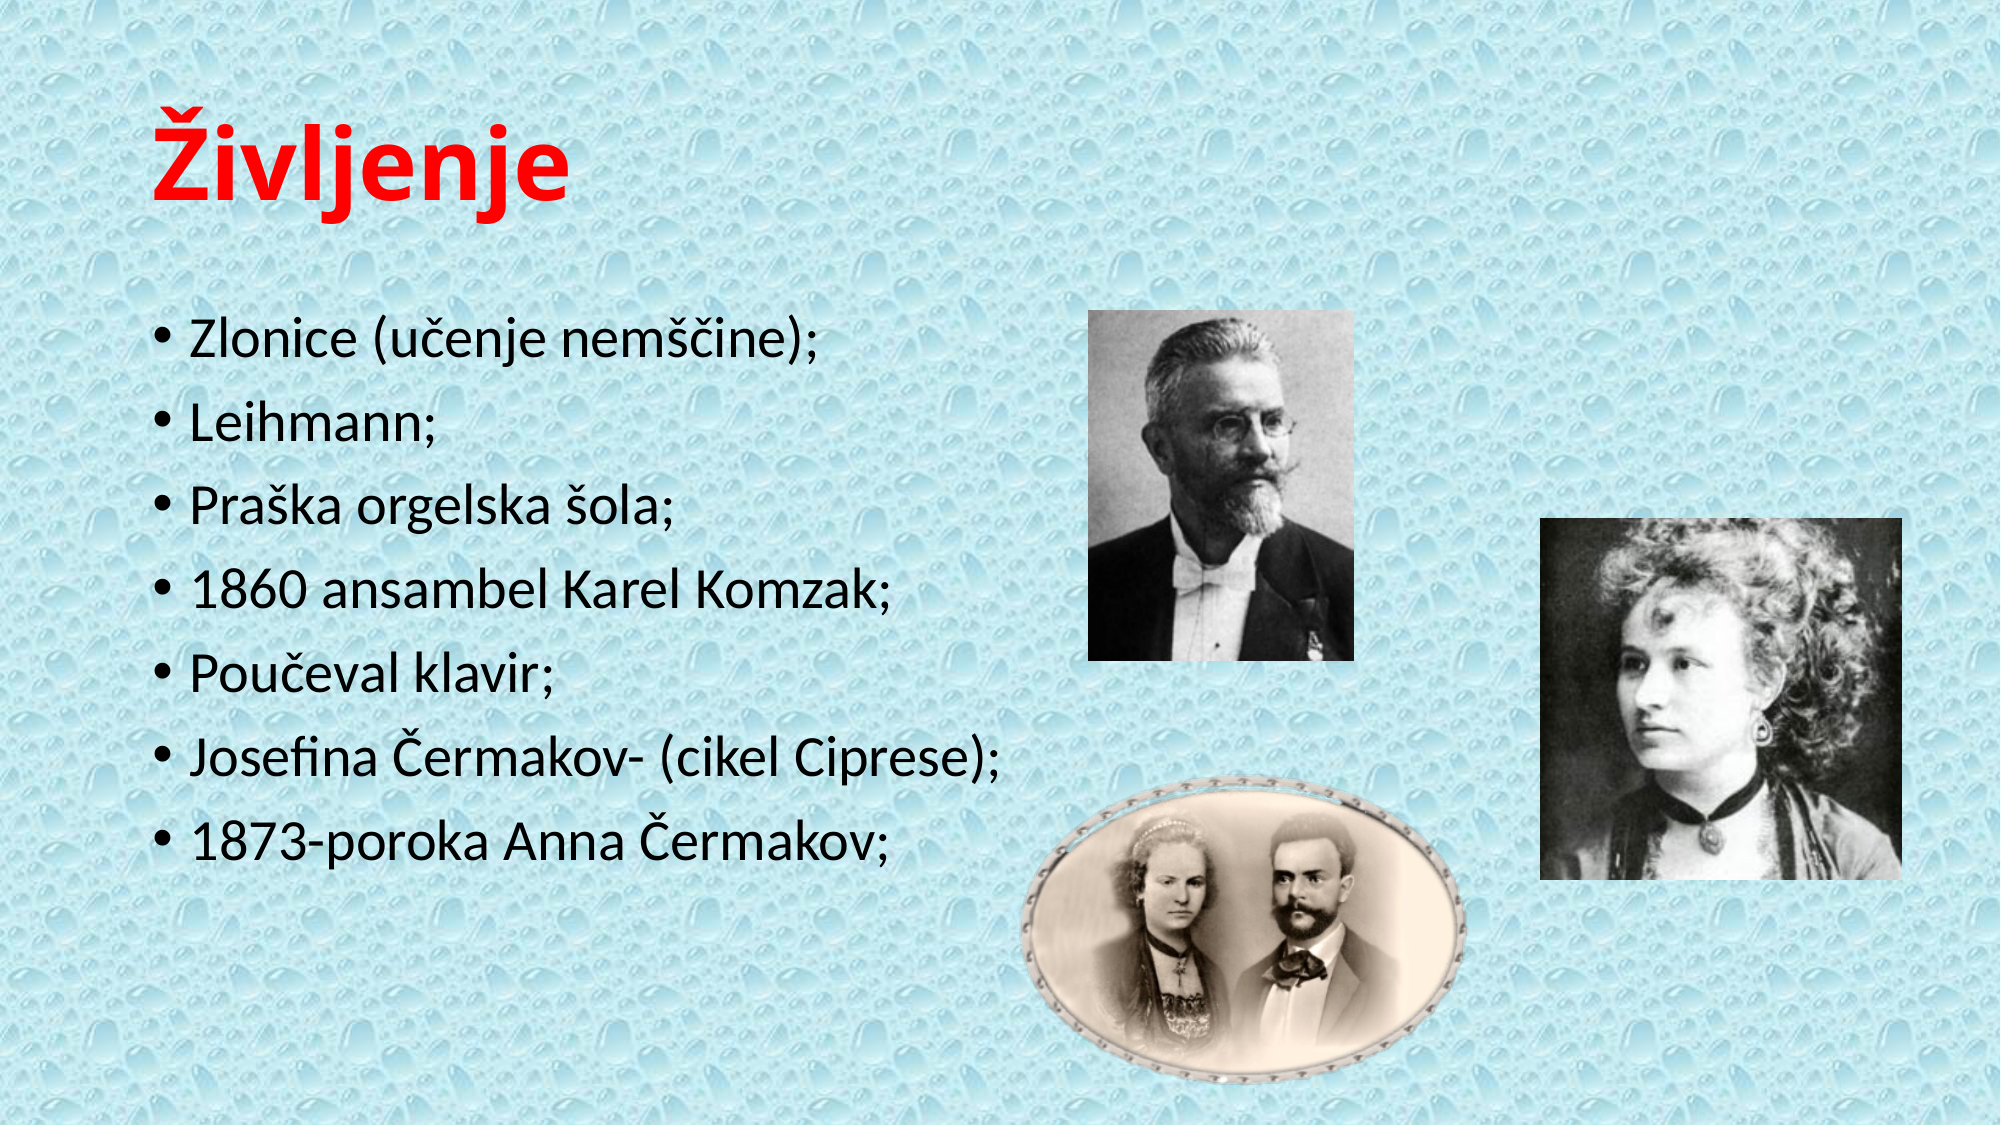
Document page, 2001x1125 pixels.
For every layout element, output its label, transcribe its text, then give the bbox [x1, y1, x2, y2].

title Življenje [137, 59, 1863, 278]
picture [0, 0, 2001, 1125]
list Zlonice (učenje nemščine); Leihmann; Praška orgelska šola; 1860 ansambel Karel Komzak; Poučeval klavir; Josefina Čermakov- (cikel Ciprese); 1873-poroka Anna Čermakov; [137, 299, 1863, 1014]
